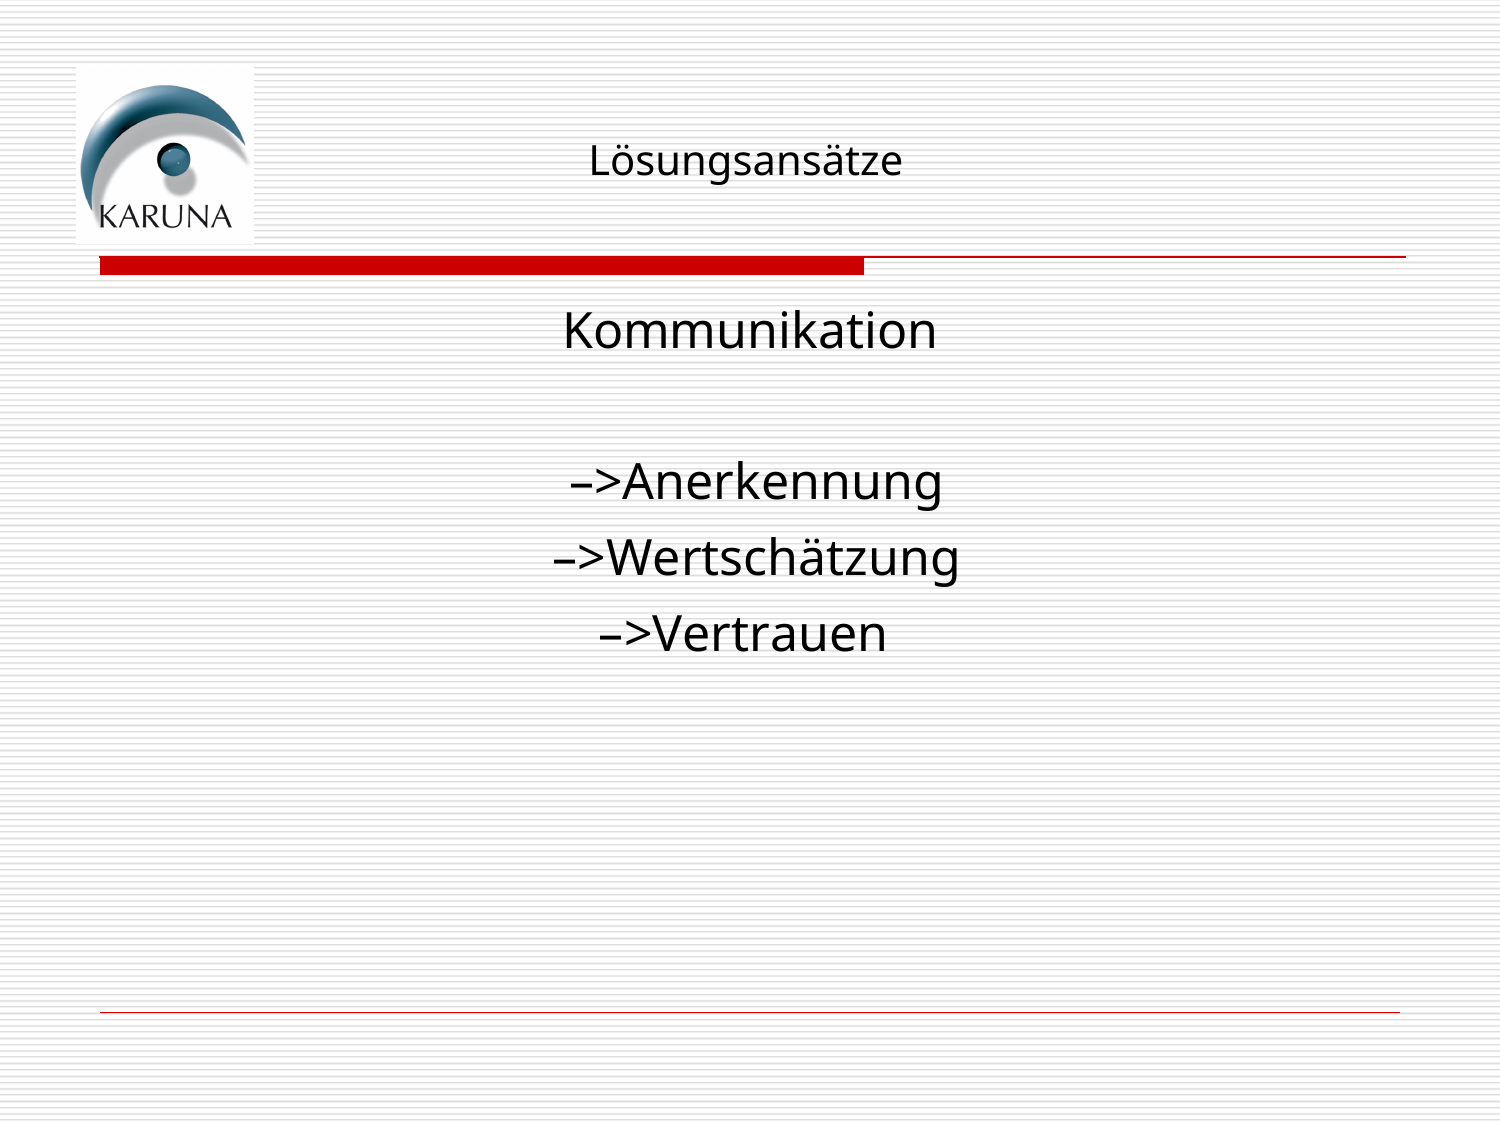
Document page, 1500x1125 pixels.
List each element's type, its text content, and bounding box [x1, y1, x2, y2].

list Kommunikation –>Anerkennung –>Wertschätzung –>Vertrauen [41, 290, 1447, 1071]
title Lösungsansätze [314, 97, 1178, 192]
picture [0, 0, 1500, 1125]
